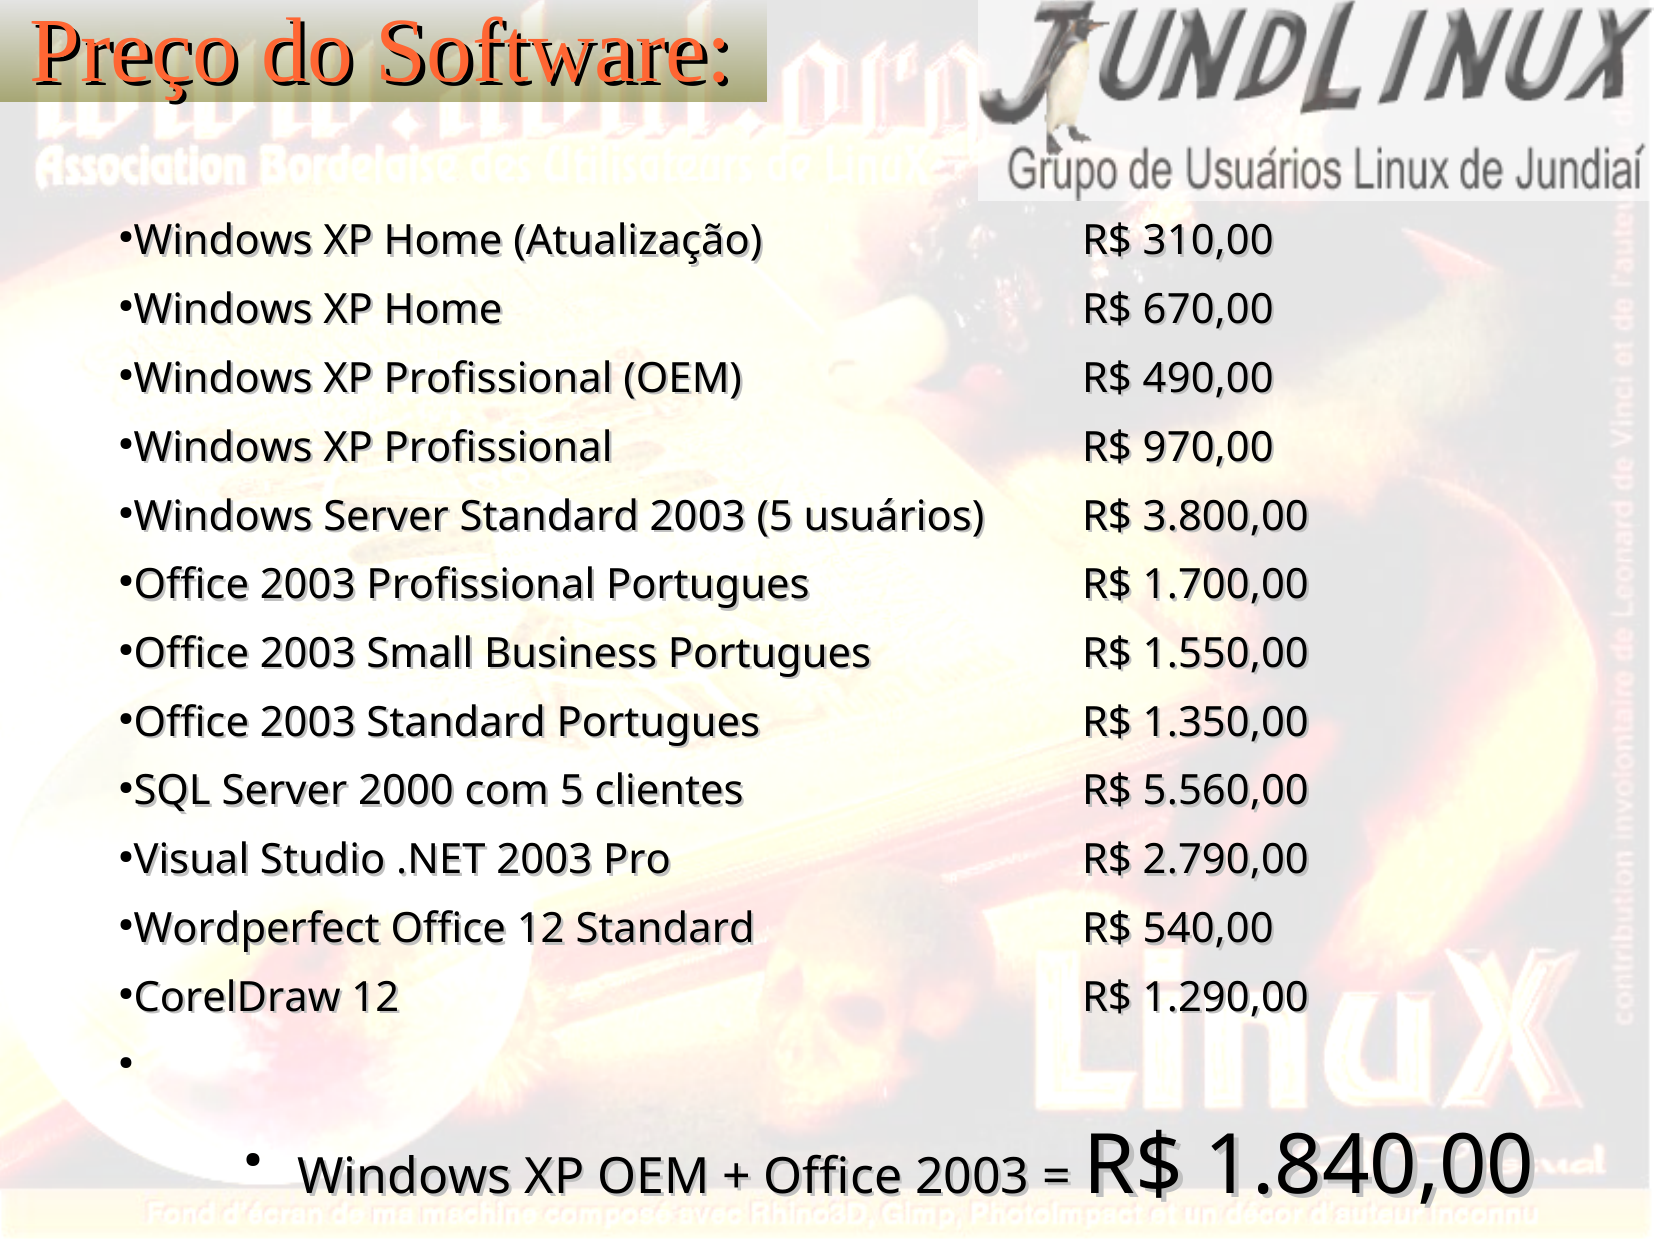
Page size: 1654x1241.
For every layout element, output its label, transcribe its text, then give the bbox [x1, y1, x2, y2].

text_box Preço do Software: [0, 0, 767, 102]
picture [0, 0, 1654, 1241]
list Windows XP Home (Atualização) R$ 310,00 Windows XP Home R$ 670,00 Windows XP Profissional (OEM) R$ 490,00 Windows XP Profissional R$ 970,00 Windows Server Standard 2003 (5 usuários) R$ 3.800,00 Office 2003 Profissional Portugues R$ 1.700,00 Office 2003 Small Business Portugues R$ 1.550,00 Office 2003 Standard Portugues R$ 1.350,00 SQL Server 2000 com 5 clientes R$ 5.560,00 Visual Studio .NET 2003 Pro R$ 2.790,00 Wordperfect Office 12 Standard R$ 540,00 CorelDraw 12 R$ 1.290,00 Windows XP OEM + Office 2003 = R$ 1.840,00 http://www.brasoftware.com.br [118, 209, 1625, 1223]
